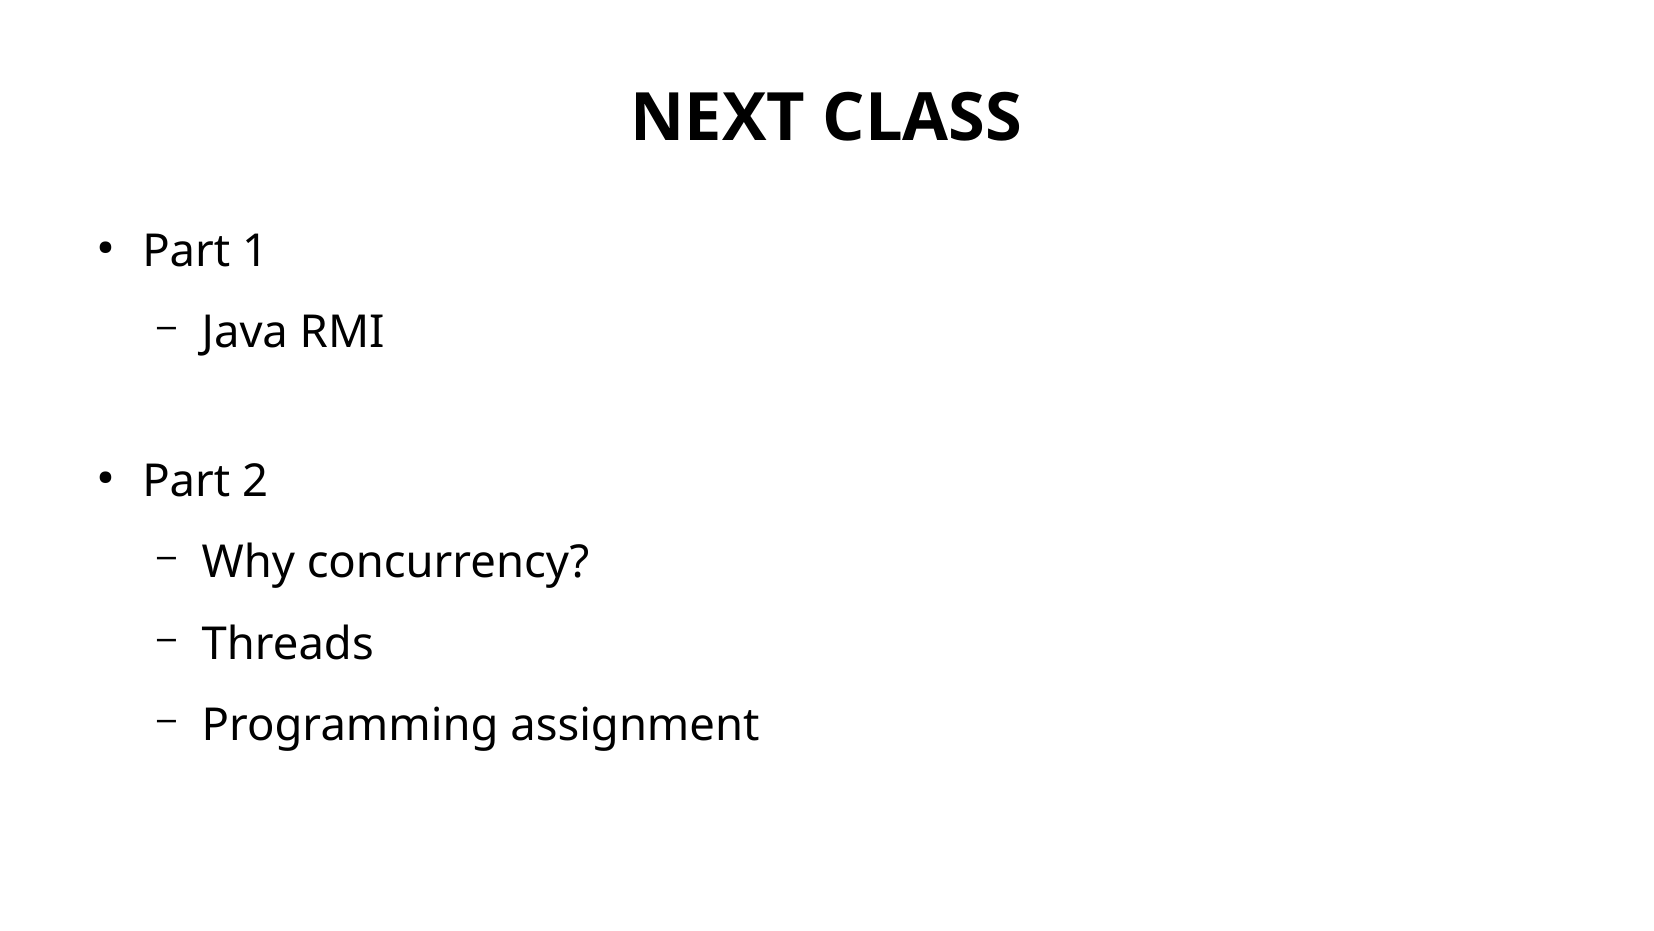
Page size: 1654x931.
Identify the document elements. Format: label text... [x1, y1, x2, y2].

title NEXT CLASS [82, 36, 1571, 193]
list Part 1 Java RMI Part 2 Why concurrency? Threads Programming assignment [82, 217, 1571, 757]
